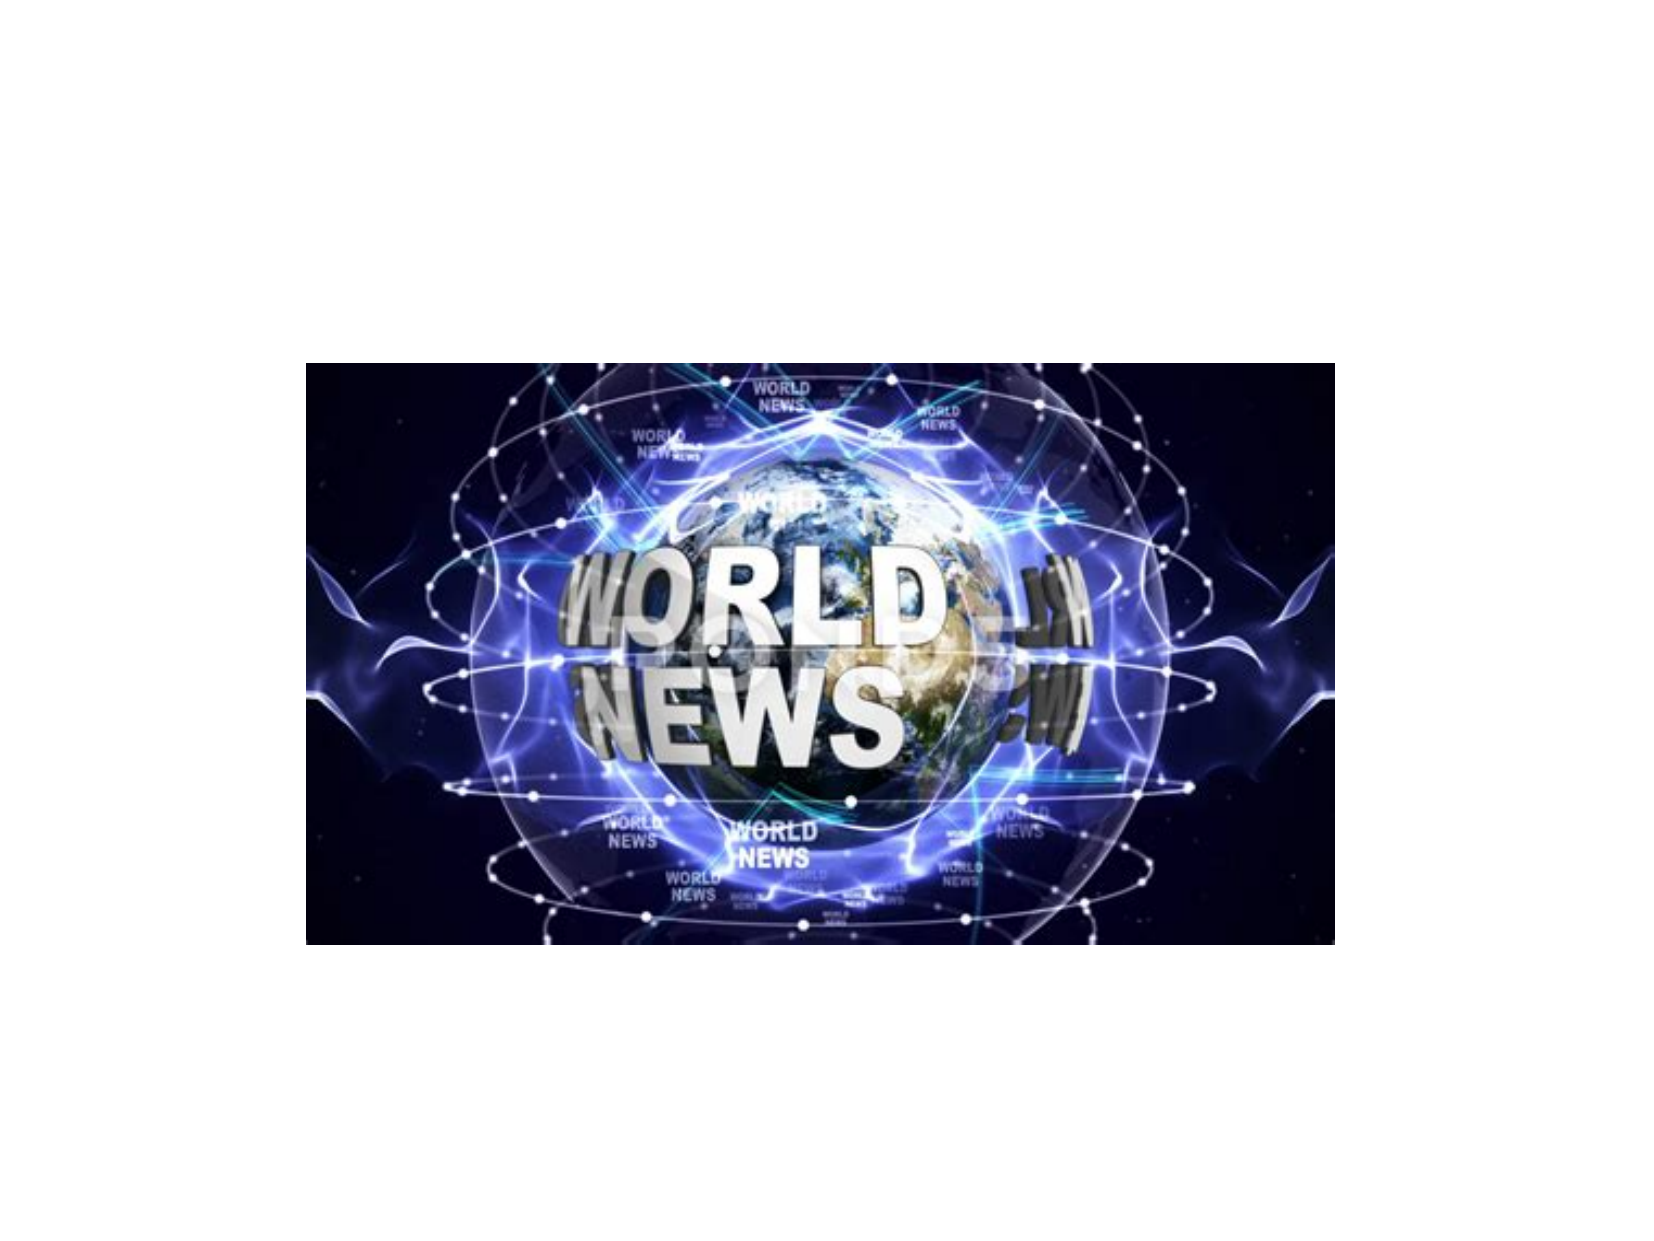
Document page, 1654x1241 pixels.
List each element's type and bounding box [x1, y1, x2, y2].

picture [306, 363, 1335, 945]
